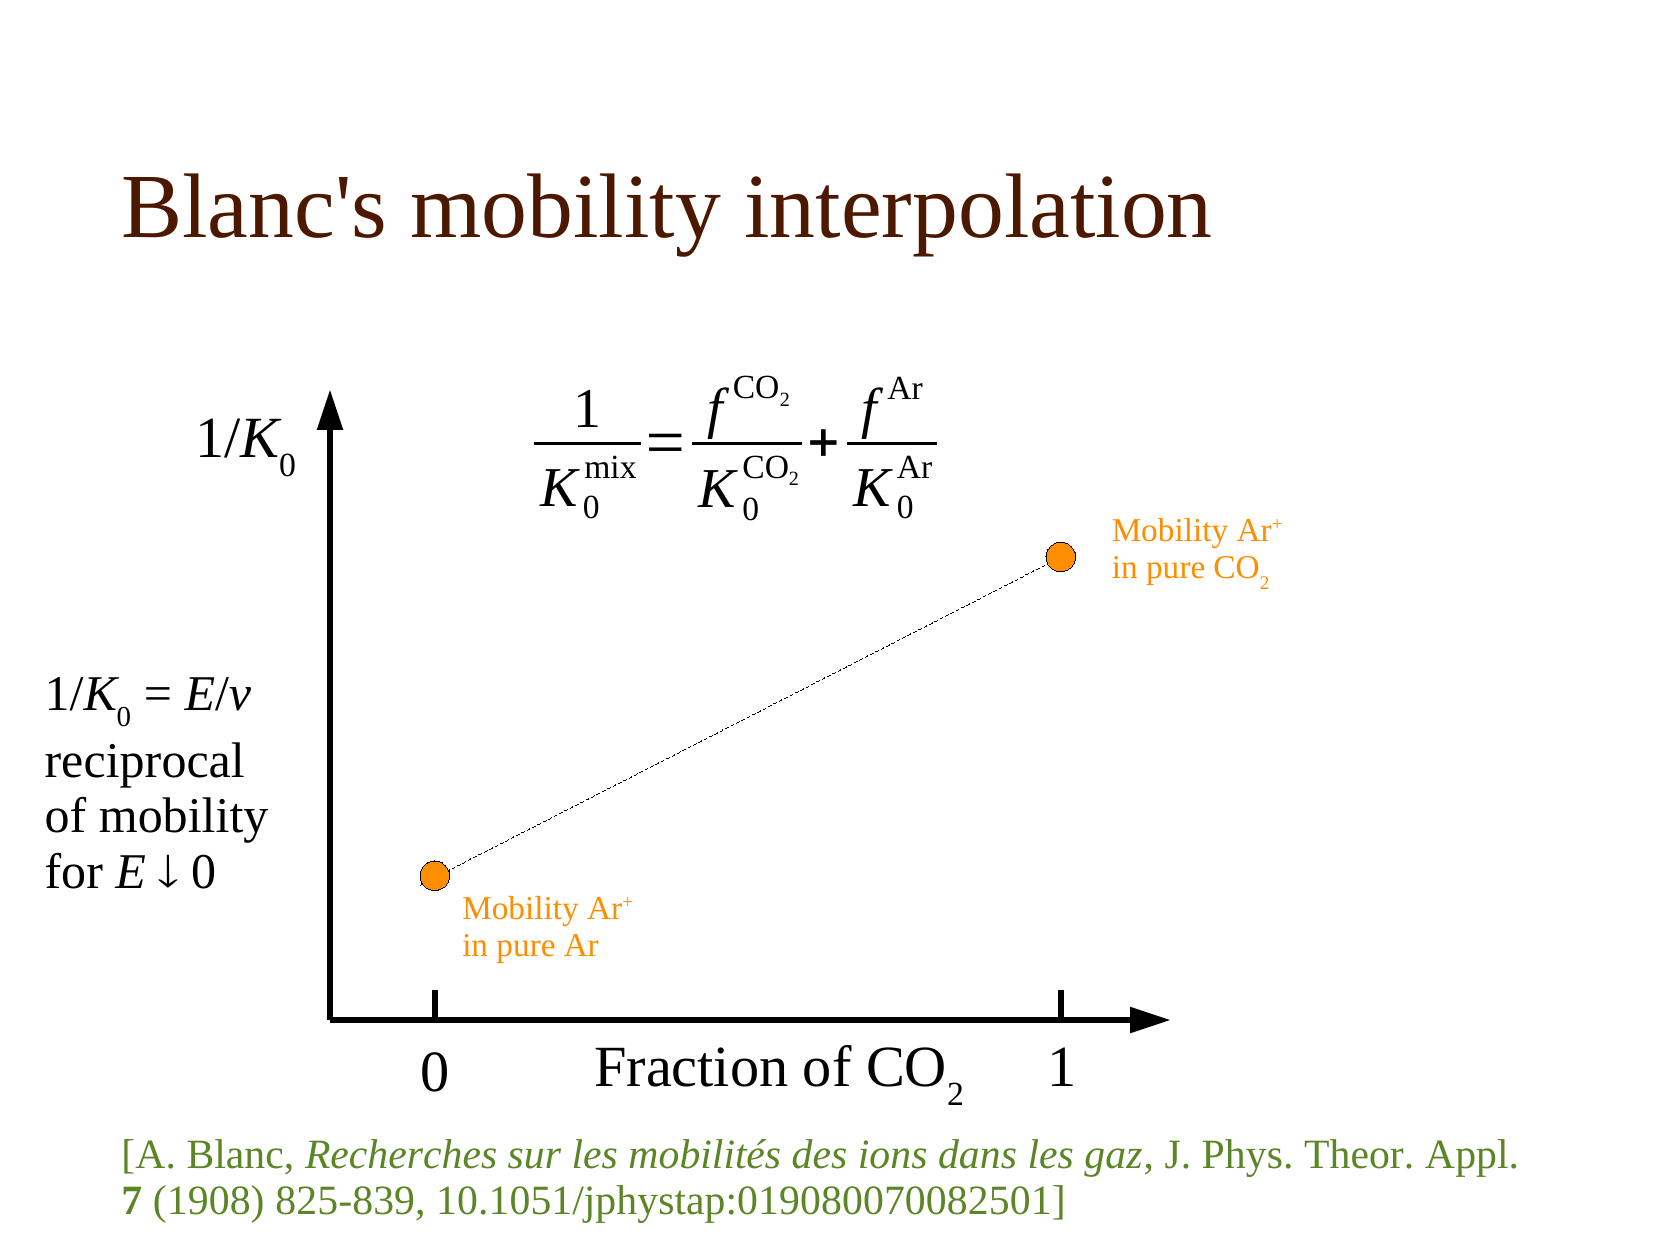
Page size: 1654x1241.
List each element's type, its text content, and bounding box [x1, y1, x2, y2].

text_box 1 [1047, 1034, 1077, 1106]
text_box 0 [420, 1039, 451, 1111]
text_box 1/K0 = E/v reciprocal of mobility for E  0 [44, 665, 270, 920]
text_box Mobility Ar+ in pure Ar [462, 889, 642, 957]
text_box [1045, 542, 1076, 572]
chart [525, 368, 946, 528]
list [A. Blanc, Recherches sur les mobilités des ions dans les gaz, J. Phys. Theor. Appl. 7 (1908) 825-839, 10.1051/jphystap:019080070082501] [121, 1130, 1591, 1241]
text_box Fraction of CO2 [594, 1034, 965, 1118]
text_box Mobility Ar+ in pure CO2 [1111, 511, 1292, 586]
text_box 1/K0 [195, 405, 297, 488]
title Blanc's mobility interpolation [121, 102, 1534, 311]
text_box [420, 860, 450, 891]
